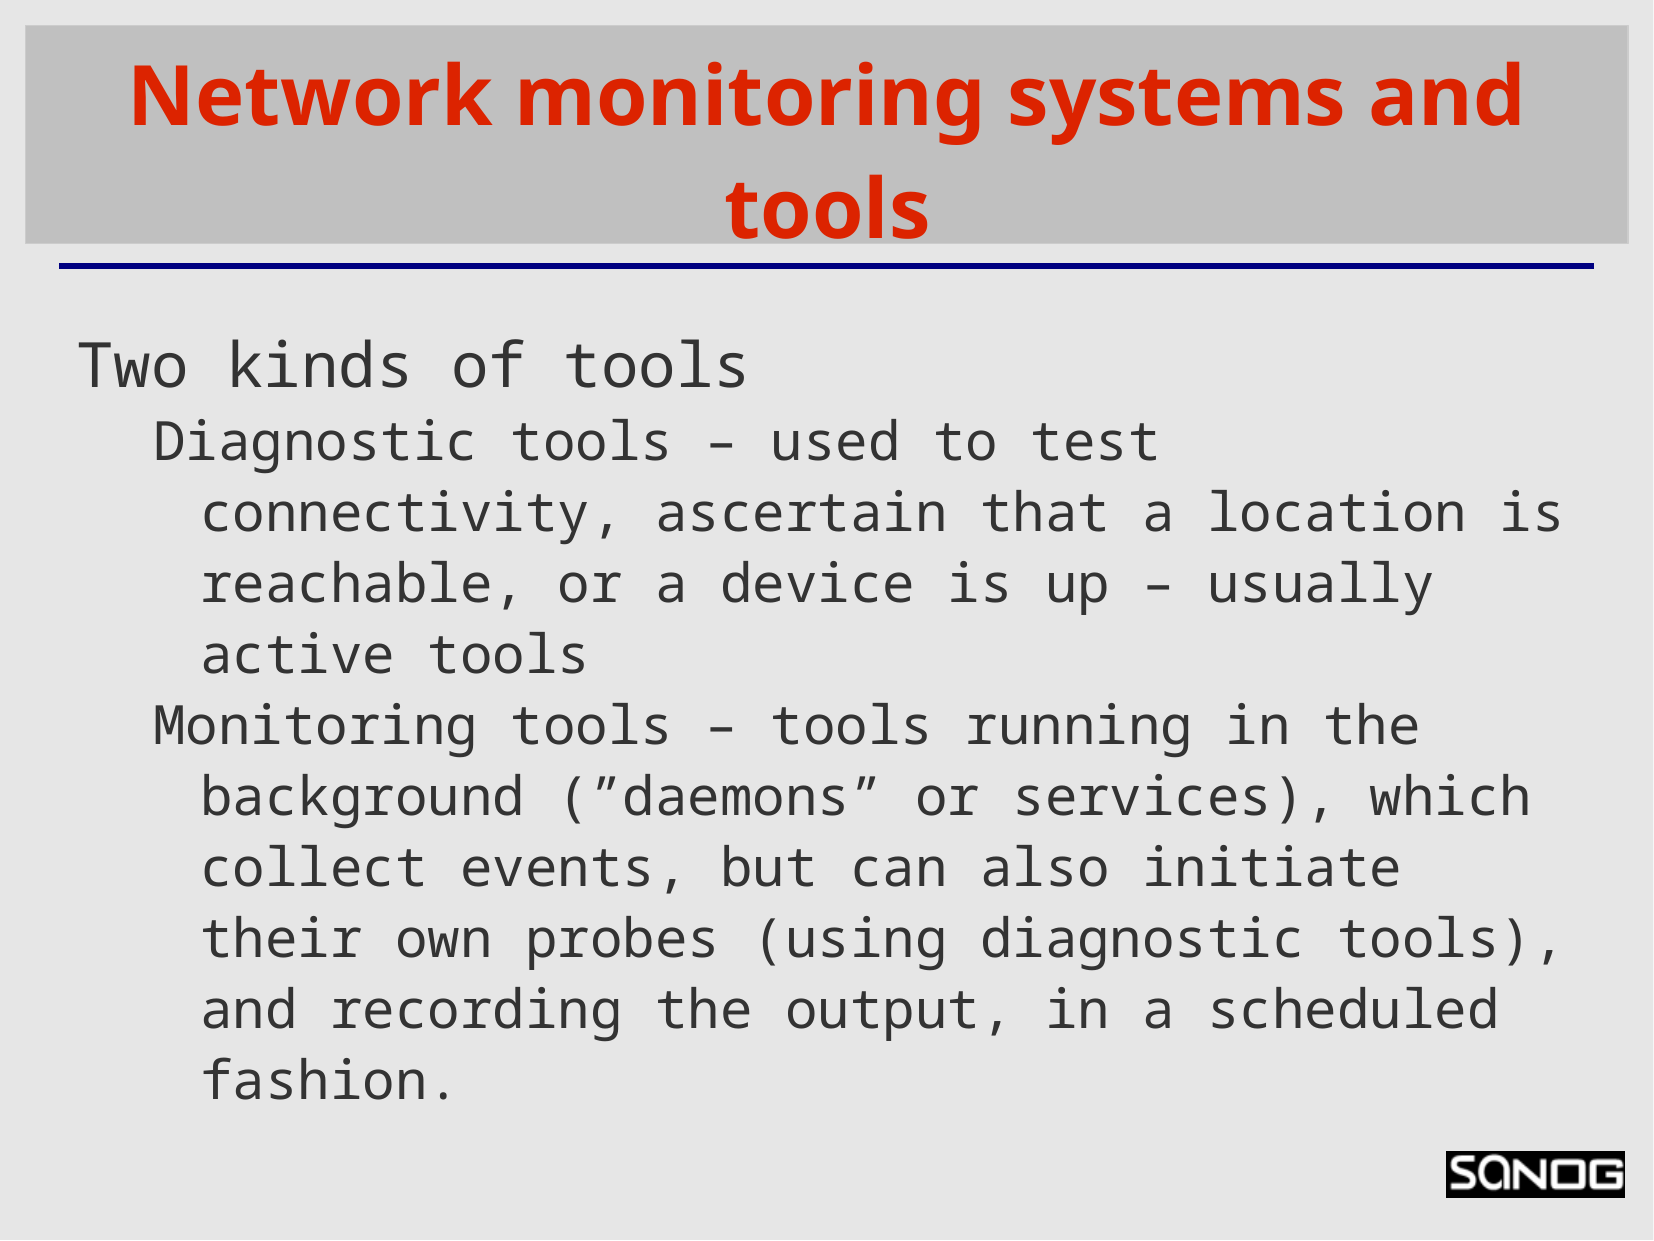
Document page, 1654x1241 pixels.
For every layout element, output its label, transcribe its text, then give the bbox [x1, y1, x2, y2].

title Network monitoring systems and tools [121, 46, 1534, 254]
picture [1446, 1151, 1625, 1198]
list Two kinds of tools Diagnostic tools – used to test connectivity, ascertain that a location is reachable, or a device is up – usually active tools Monitoring tools – tools running in the background (”daemons” or services), which collect events, but can also initiate their own probes (using diagnostic tools), and recording the output, in a scheduled fashion. [59, 322, 1595, 1132]
